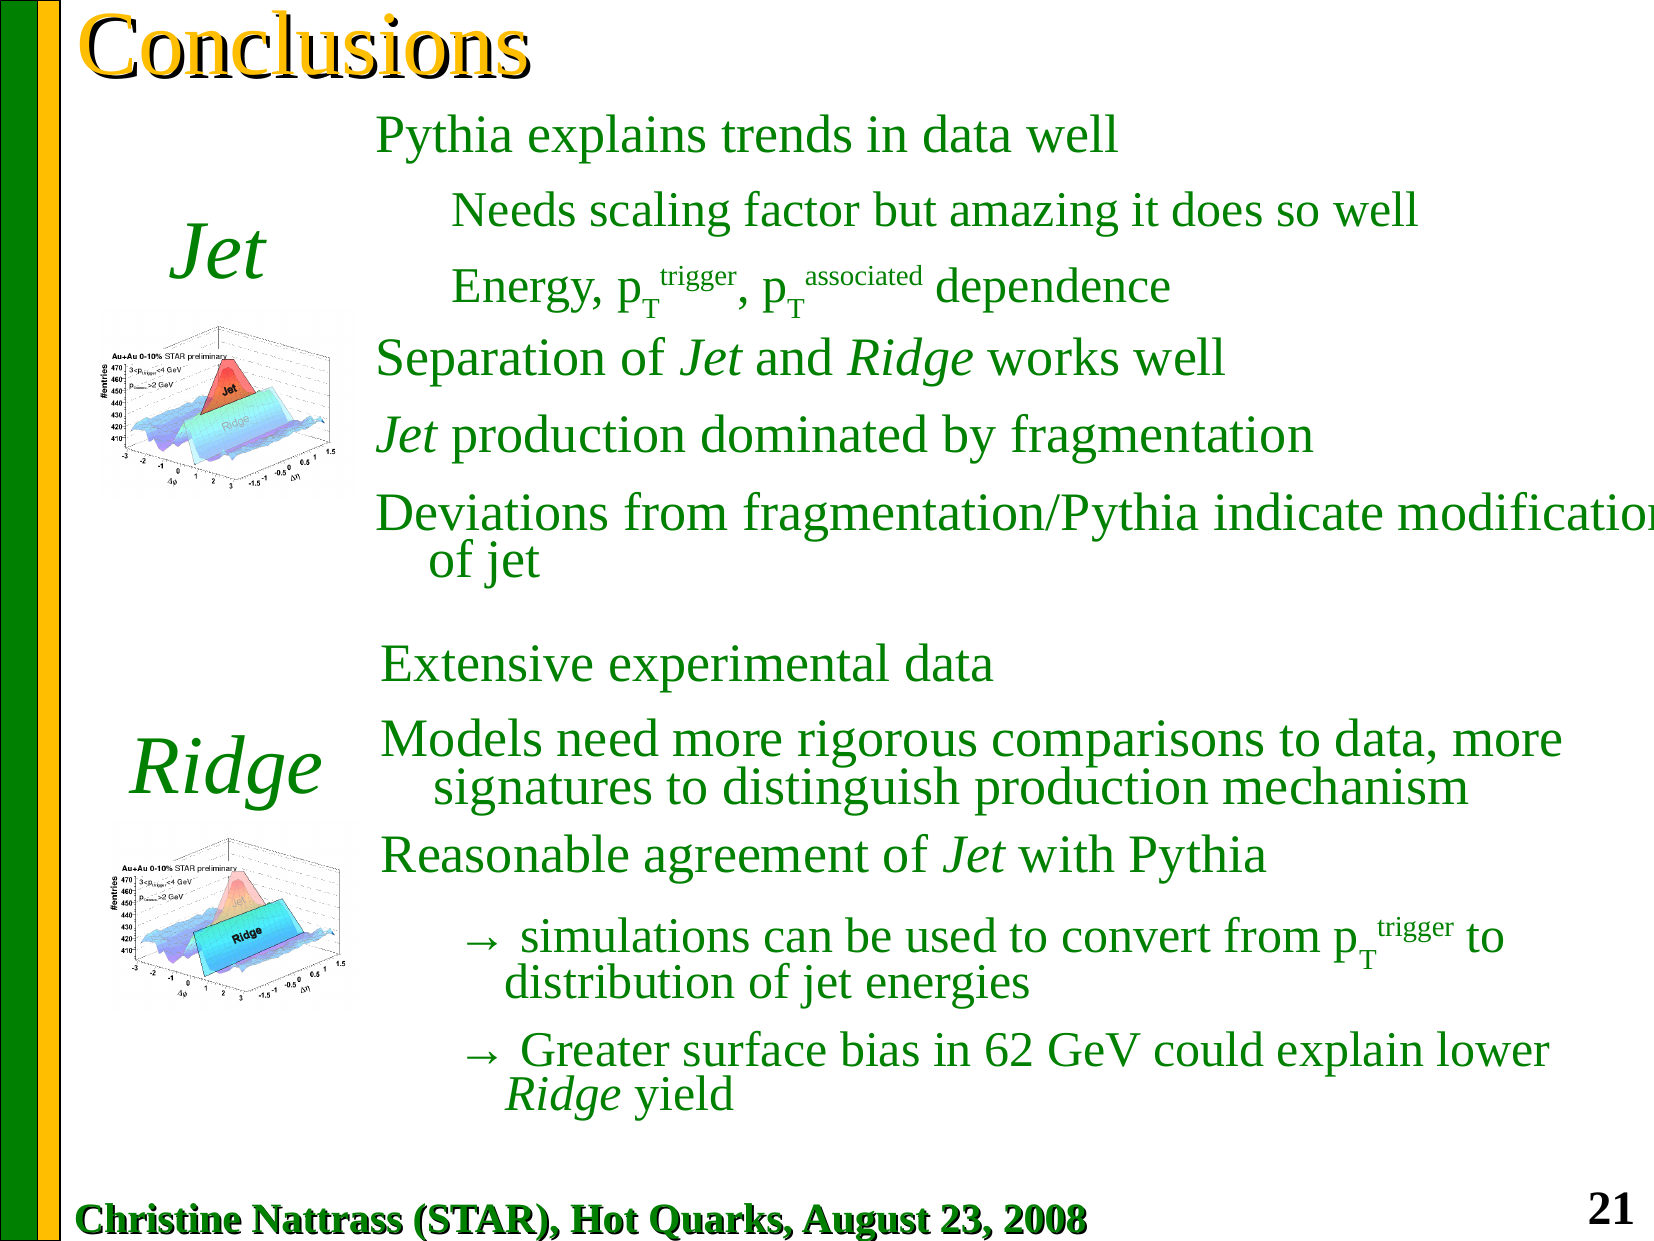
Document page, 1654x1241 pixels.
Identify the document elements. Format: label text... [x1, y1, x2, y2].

title Conclusions [76, 0, 1565, 111]
list Extensive experimental data Models need more rigorous comparisons to data, more signatures to distinguish production mechanism Reasonable agreement of Jet with Pythia → simulations can be used to convert from pTtrigger to distribution of jet energies → Greater surface bias in 62 GeV could explain lower Ridge yield [363, 653, 1654, 1179]
text_box 21 [1537, 1174, 1651, 1241]
text_box Jet [104, 197, 330, 305]
list Pythia explains trends in data well Needs scaling factor but amazing it does so well Energy, pTtrigger, pTassociated dependence Separation of Jet and Ridge works well Jet production dominated by fragmentation Deviations from fragmentation/Pythia indicate modification of jet [357, 113, 1654, 600]
text_box Ridge [114, 711, 340, 819]
picture [110, 819, 363, 1012]
picture [100, 307, 356, 500]
